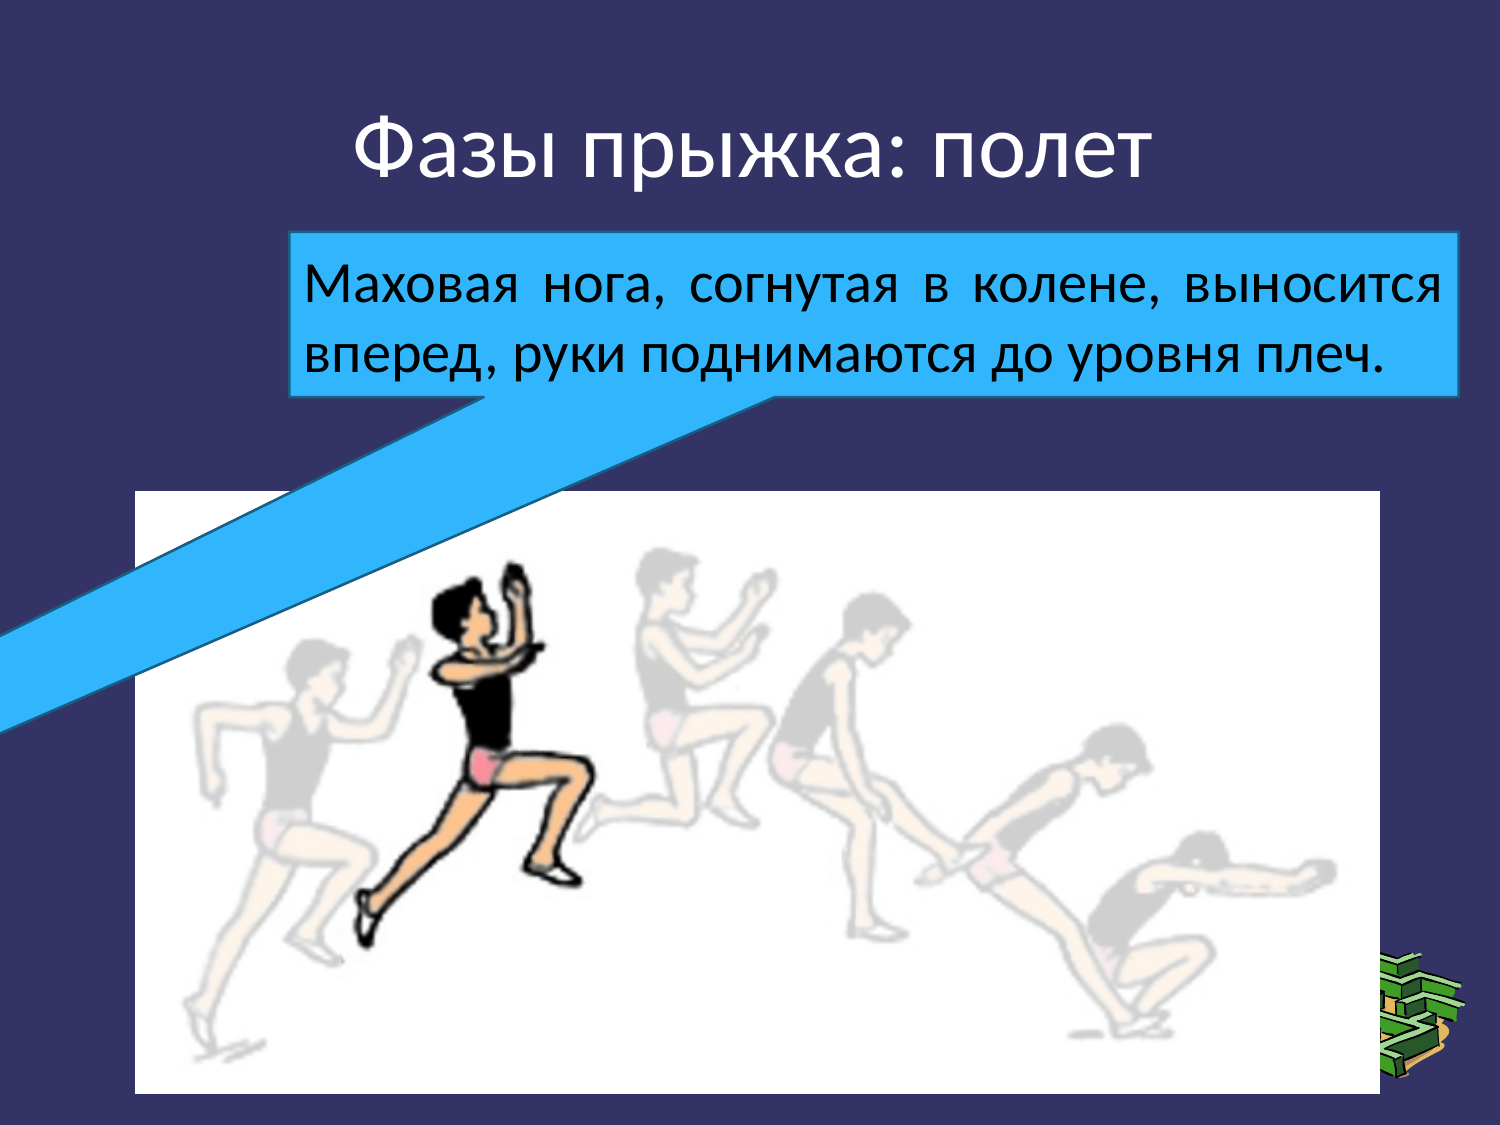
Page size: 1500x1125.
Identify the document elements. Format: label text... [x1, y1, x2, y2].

picture [135, 491, 291, 568]
text_box Маховая нога, согнутая в колене, выносится вперед, руки поднимаются до уровня плеч. [0, 231, 1459, 734]
picture [135, 491, 1380, 1094]
text_box Фазы прыжка: полет [337, 78, 1187, 203]
